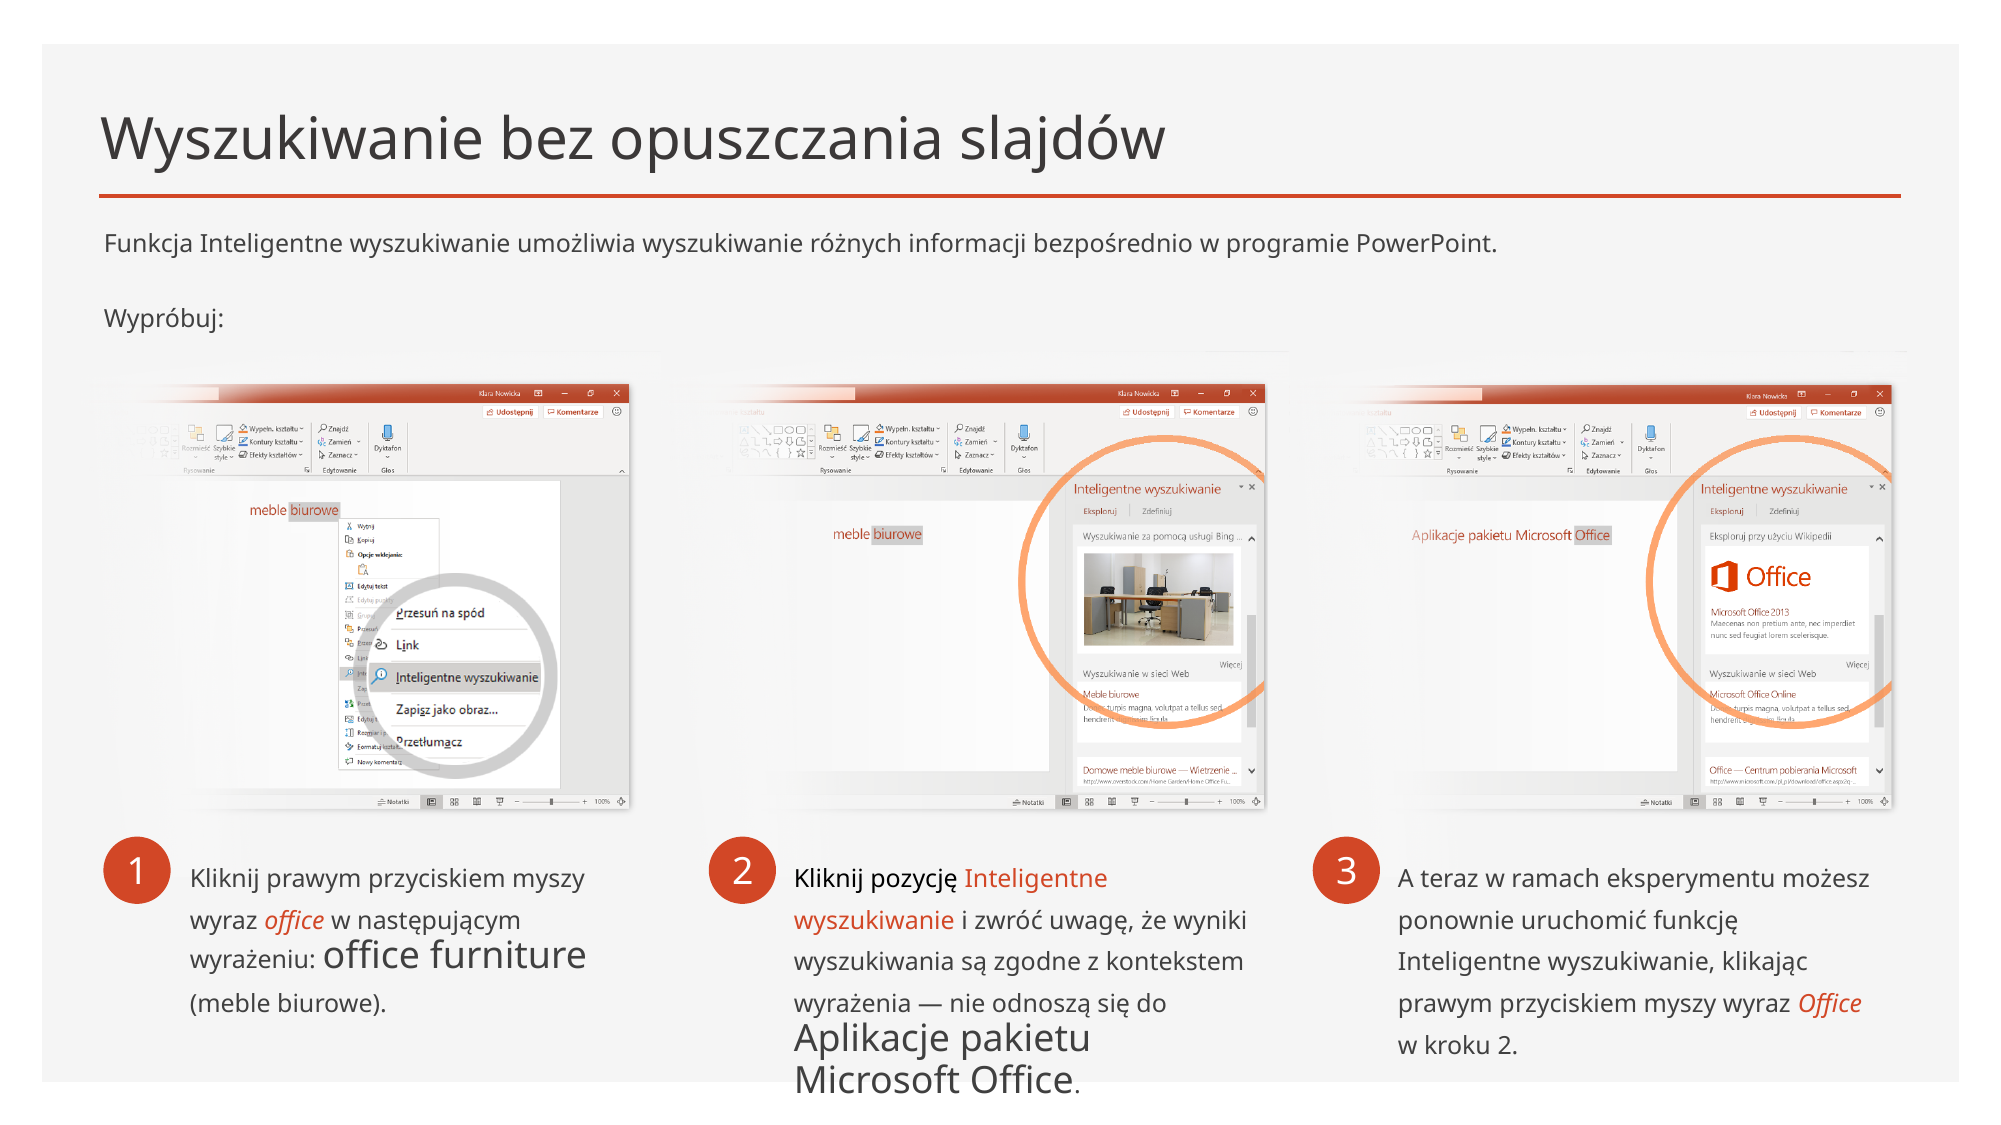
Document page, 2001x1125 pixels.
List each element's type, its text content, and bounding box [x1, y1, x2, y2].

text_box Funkcja Inteligentne wyszukiwanie umożliwia wyszukiwanie różnych informacji bezpośrednio w programie PowerPoint. Wypróbuj: [88, 212, 1761, 351]
text_box Kliknij prawym przyciskiem myszy wyraz office w następującym wyrażeniu: office furniture (meble biurowe). [174, 843, 647, 1057]
text_box [726, 900, 758, 904]
picture [81, 351, 1907, 877]
text_box 3 [1300, 839, 1393, 900]
text_box A teraz w ramach eksperymentu możesz ponownie uruchomić funkcję Inteligentne wyszukiwanie, klikając prawym przyciskiem myszy wyraz Office w kroku 2. [1382, 843, 1893, 1104]
title Wyszukiwanie bez opuszczania slajdów [85, 73, 1214, 179]
text_box 2 [697, 839, 789, 900]
text_box 1 [91, 839, 184, 900]
text_box [1330, 900, 1362, 904]
text_box [121, 900, 153, 904]
text_box Kliknij pozycję Inteligentne wyszukiwanie i zwróć uwagę, że wyniki wyszukiwania są zgodne z kontekstem wyrażenia — nie odnoszą się do Aplikacje pakietu Microsoft Office. [778, 843, 1273, 1125]
